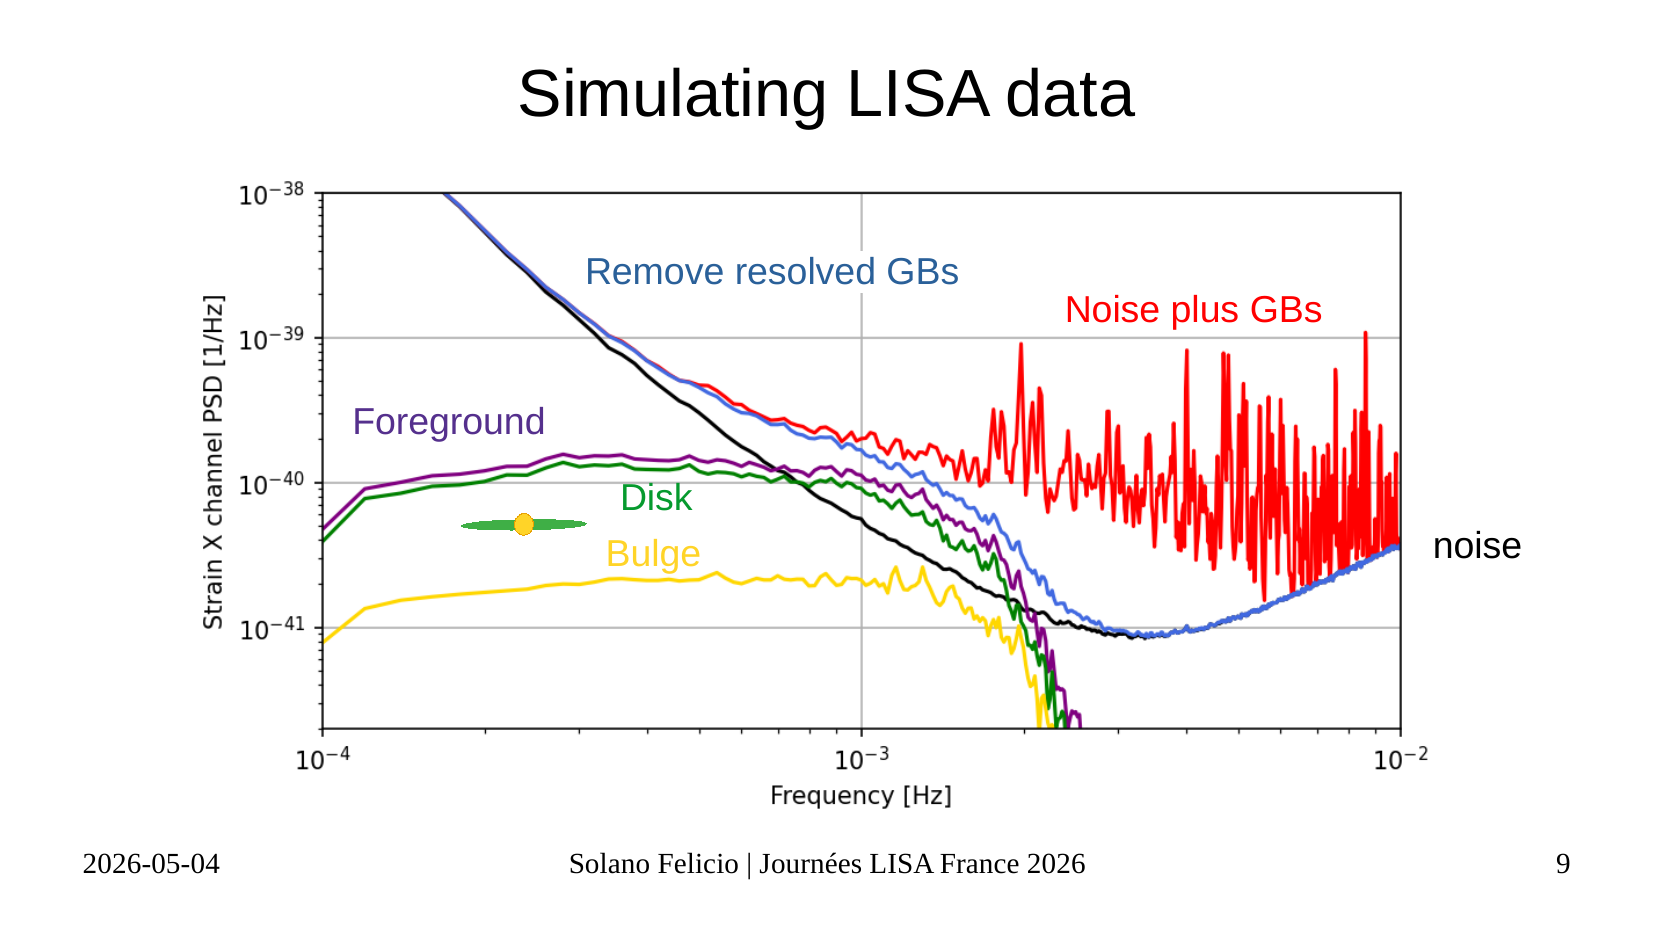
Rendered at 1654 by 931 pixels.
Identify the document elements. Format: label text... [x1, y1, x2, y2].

text_box [461, 513, 587, 536]
text_box noise [1418, 517, 1538, 575]
title Simulating LISA data [82, 37, 1571, 151]
text_box Noise plus GBs [1050, 280, 1339, 338]
picture [187, 164, 1446, 826]
text_box Remove resolved GBs [570, 243, 976, 301]
text_box Bulge [590, 525, 717, 583]
text_box Foreground [337, 393, 562, 451]
text_box Disk [605, 468, 708, 526]
